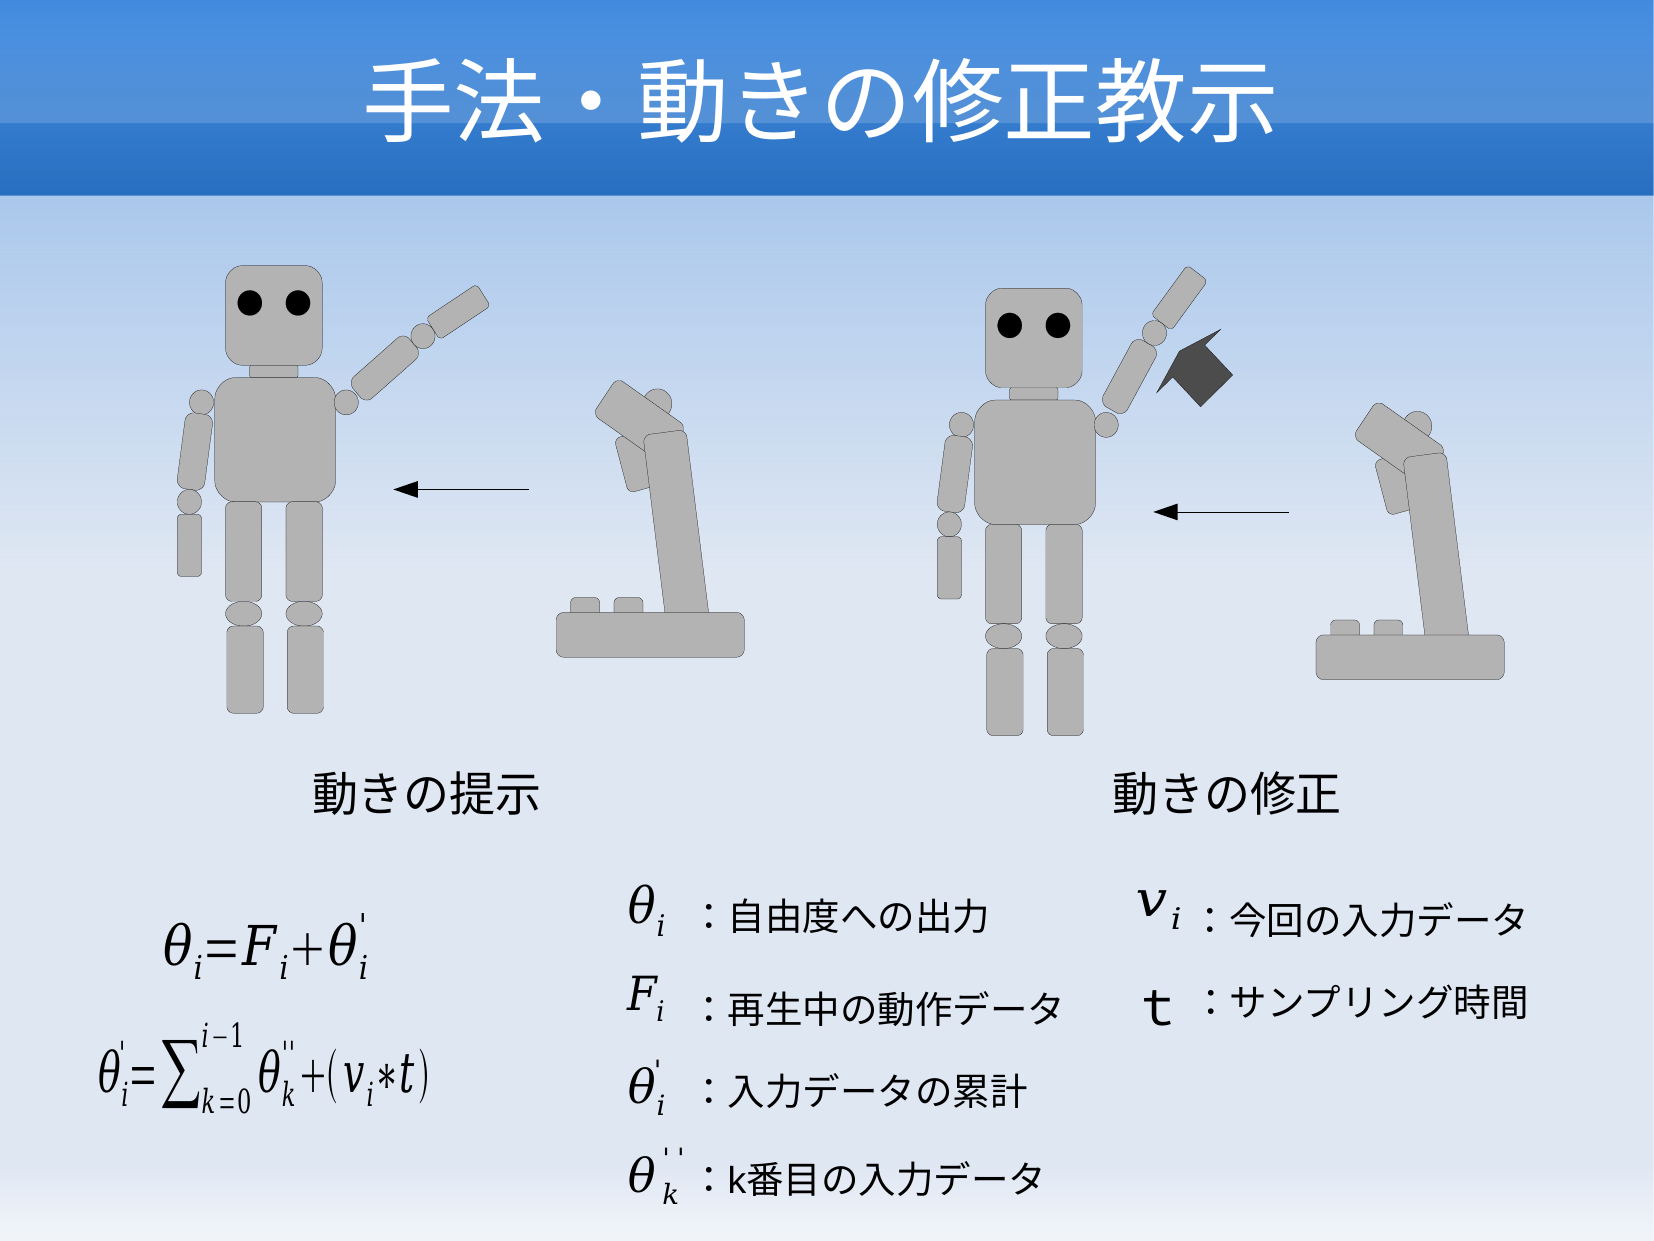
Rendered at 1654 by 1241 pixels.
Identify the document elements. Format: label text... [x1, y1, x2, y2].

picture [0, 0, 1654, 1241]
text_box ：再生中の動作データ [675, 972, 1118, 1025]
text_box ：自由度への出力 [1194, 879, 1237, 883]
title 手法・動きの修正教示 [76, 7, 1565, 200]
text_box ：サンプリング時間 [1177, 965, 1562, 1018]
text_box ：再生中の動作データ [1207, 1018, 1237, 1025]
text_box ：今回の入力データ [1177, 883, 1562, 937]
text_box ：自由度への出力 [675, 879, 1118, 932]
text_box ｔ [1118, 959, 1207, 1025]
text_box ：入力データの累計 [675, 1054, 1060, 1107]
text_box ：k番目の入力データ [697, 1142, 1089, 1200]
